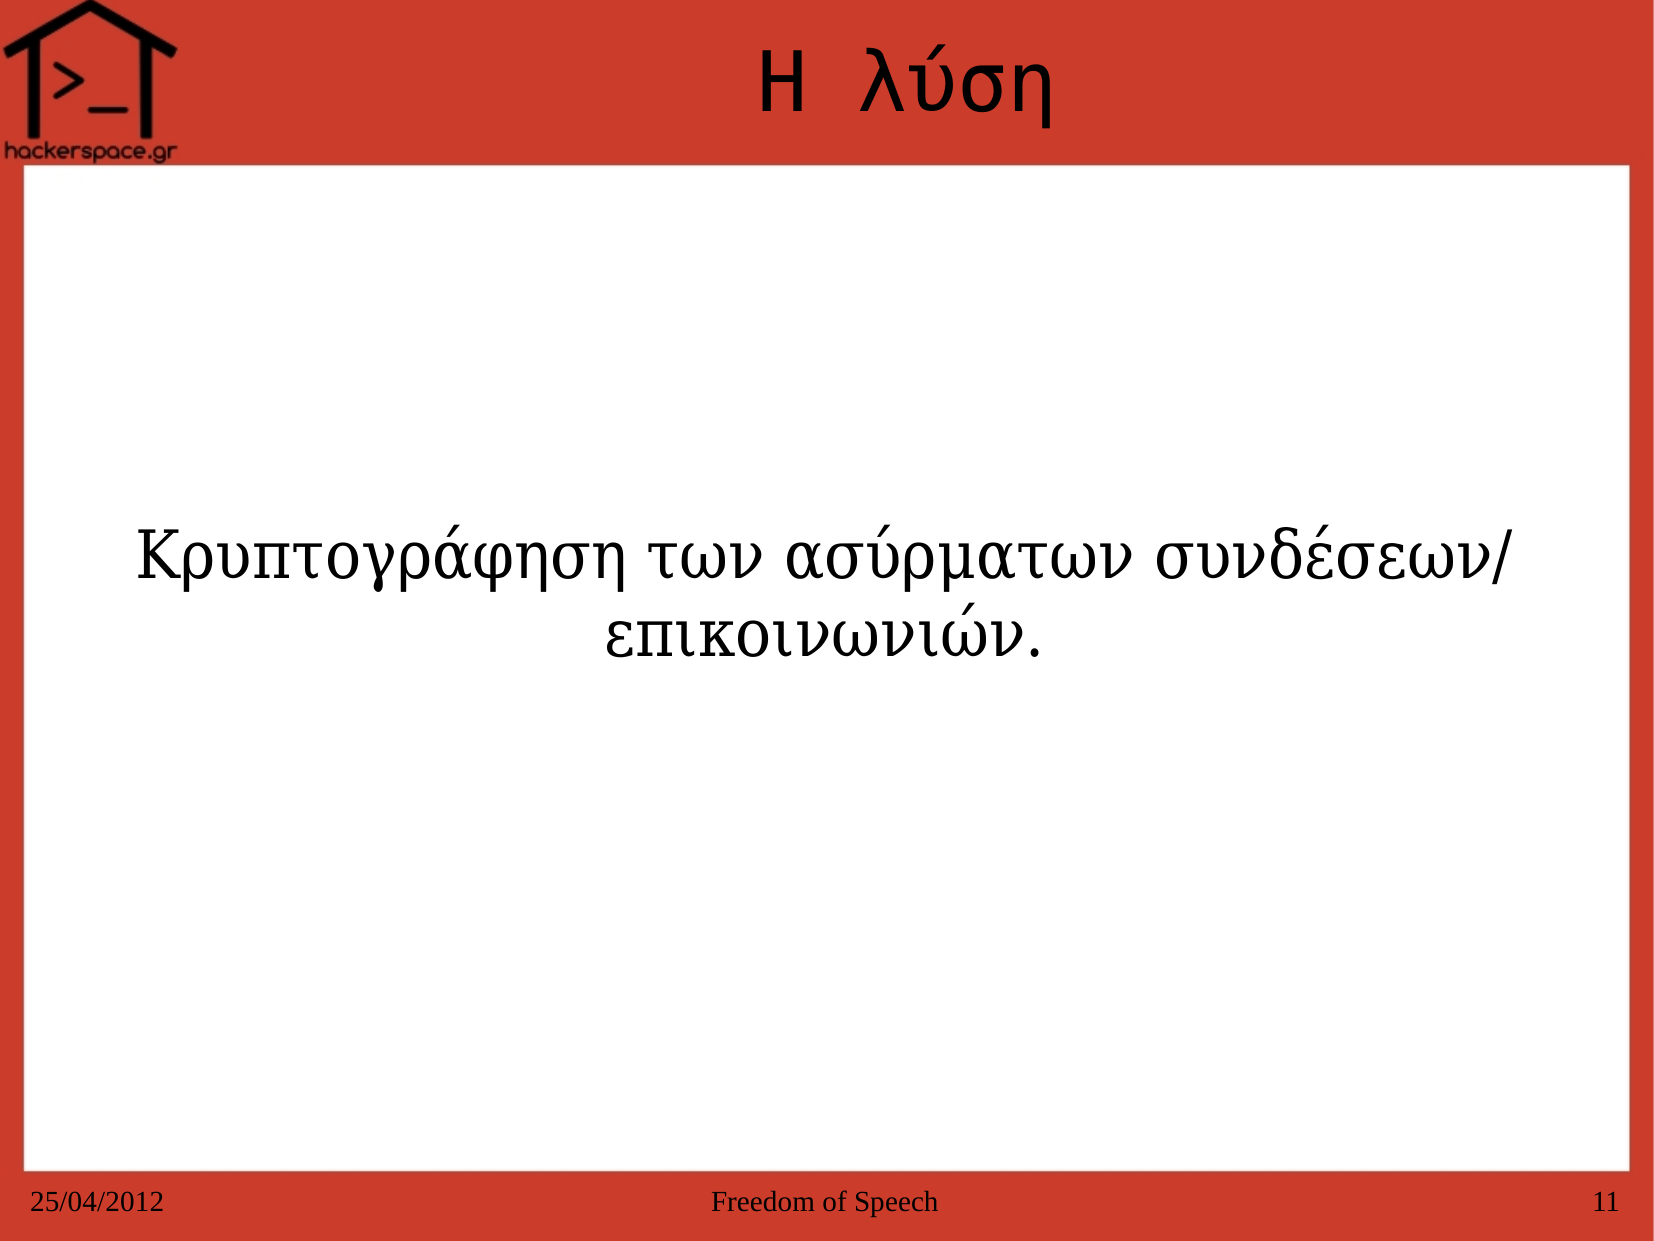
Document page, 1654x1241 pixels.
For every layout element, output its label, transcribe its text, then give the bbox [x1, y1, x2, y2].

picture [0, 0, 1654, 1241]
list Κρυπτογράφηση των ασύρματων συνδέσεων/ επικοινωνιών. [60, 195, 1591, 1141]
title Η λύση [195, 15, 1621, 151]
